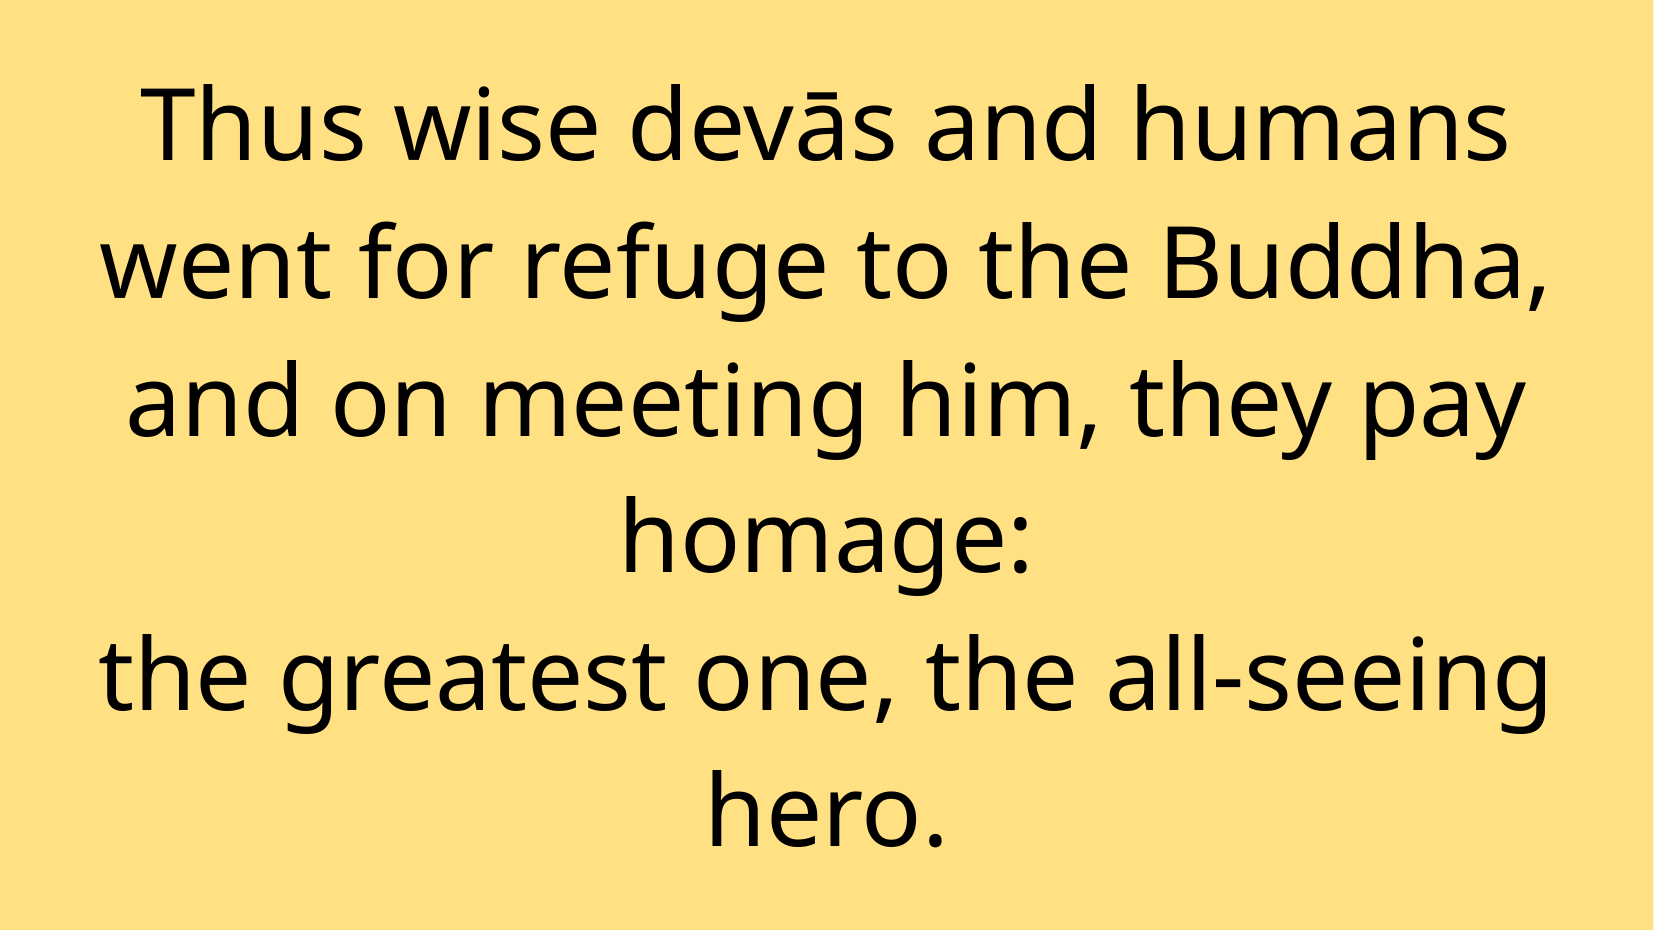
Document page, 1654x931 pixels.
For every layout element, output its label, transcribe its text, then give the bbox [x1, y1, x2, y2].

subtitle Thus wise devās and humans went for refuge to the Buddha, and on meeting him, they pay homage: the greatest one, the all-seeing hero. [82, 0, 1571, 931]
